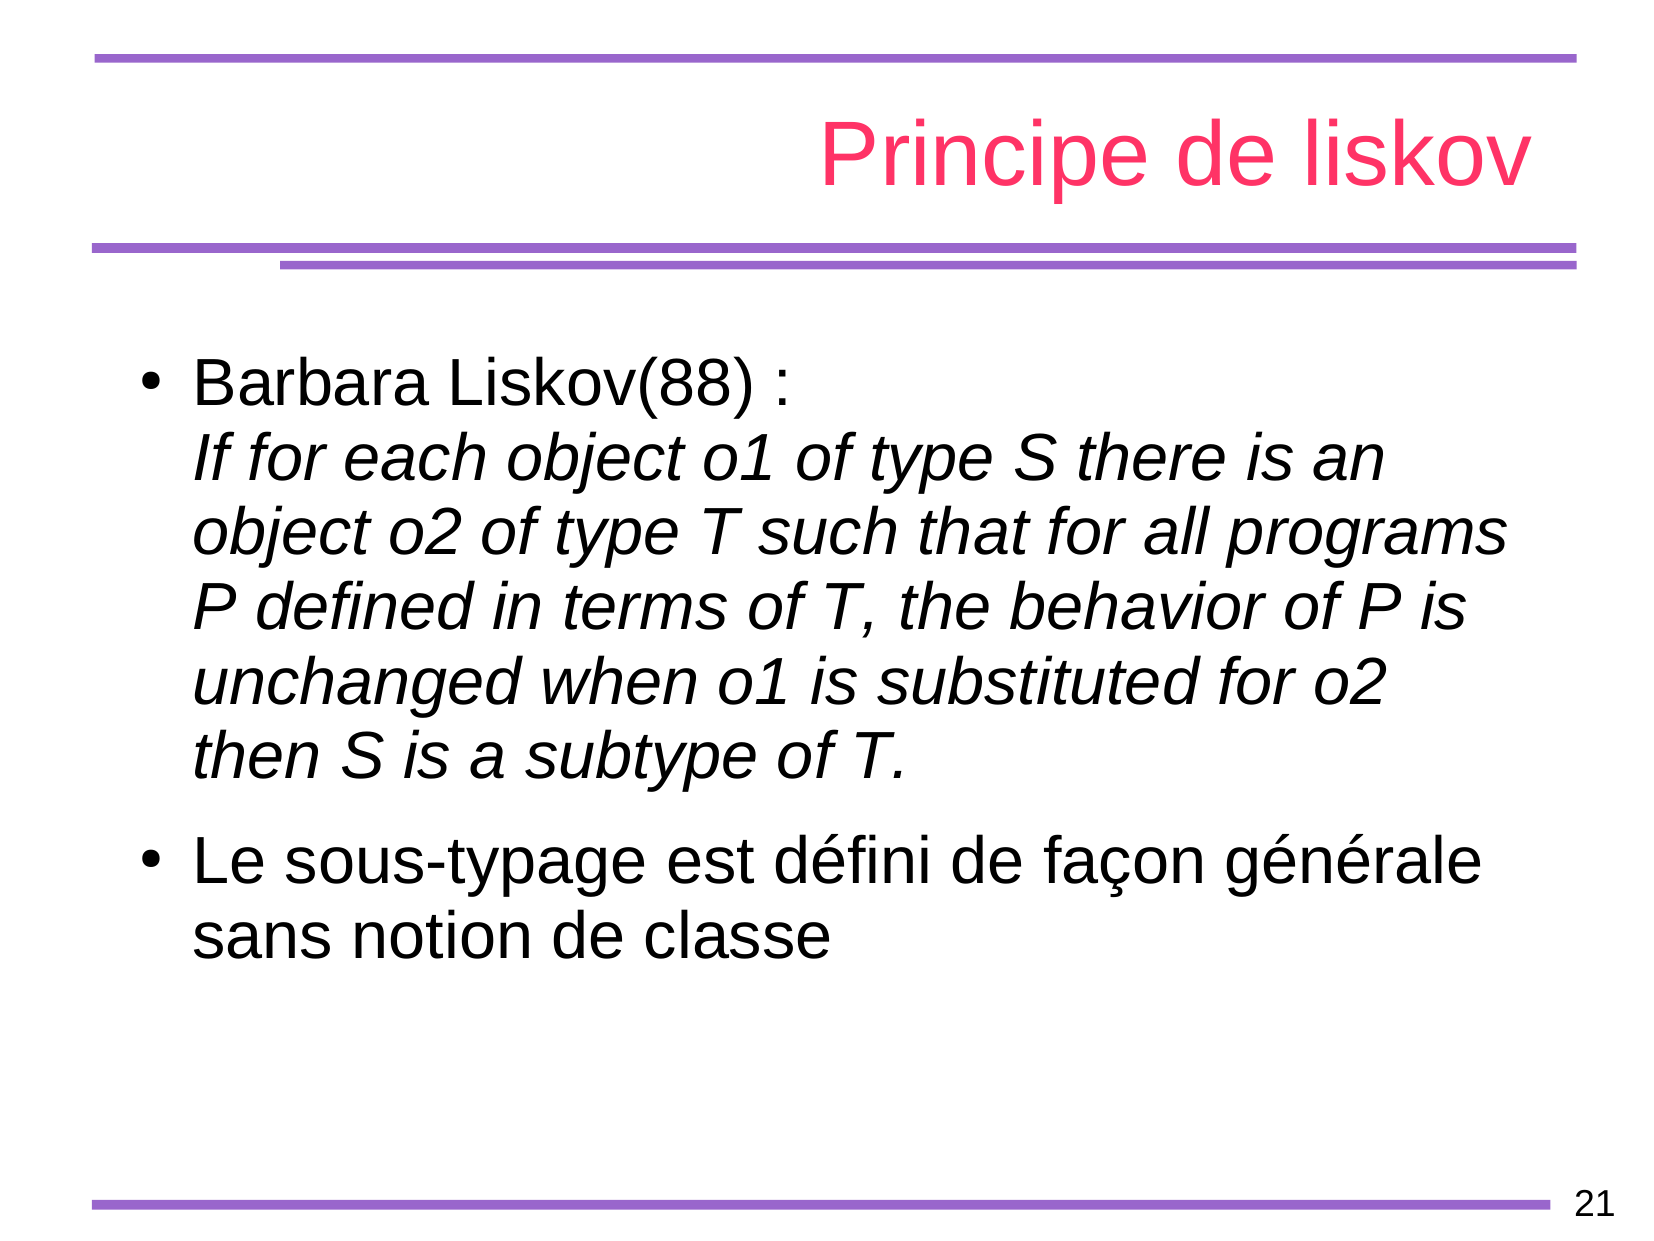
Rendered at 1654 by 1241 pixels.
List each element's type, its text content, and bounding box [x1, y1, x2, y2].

title Principe de liskov [121, 49, 1534, 257]
list Barbara Liskov(88) : If for each object o1 of type S there is an object o2 of type T such that for all programs P defined in terms of T, the behavior of P is unchanged when o1 is substituted for o2 then S is a subtype of T. Le sous-typage est défini de façon générale sans notion de classe [121, 344, 1534, 1127]
